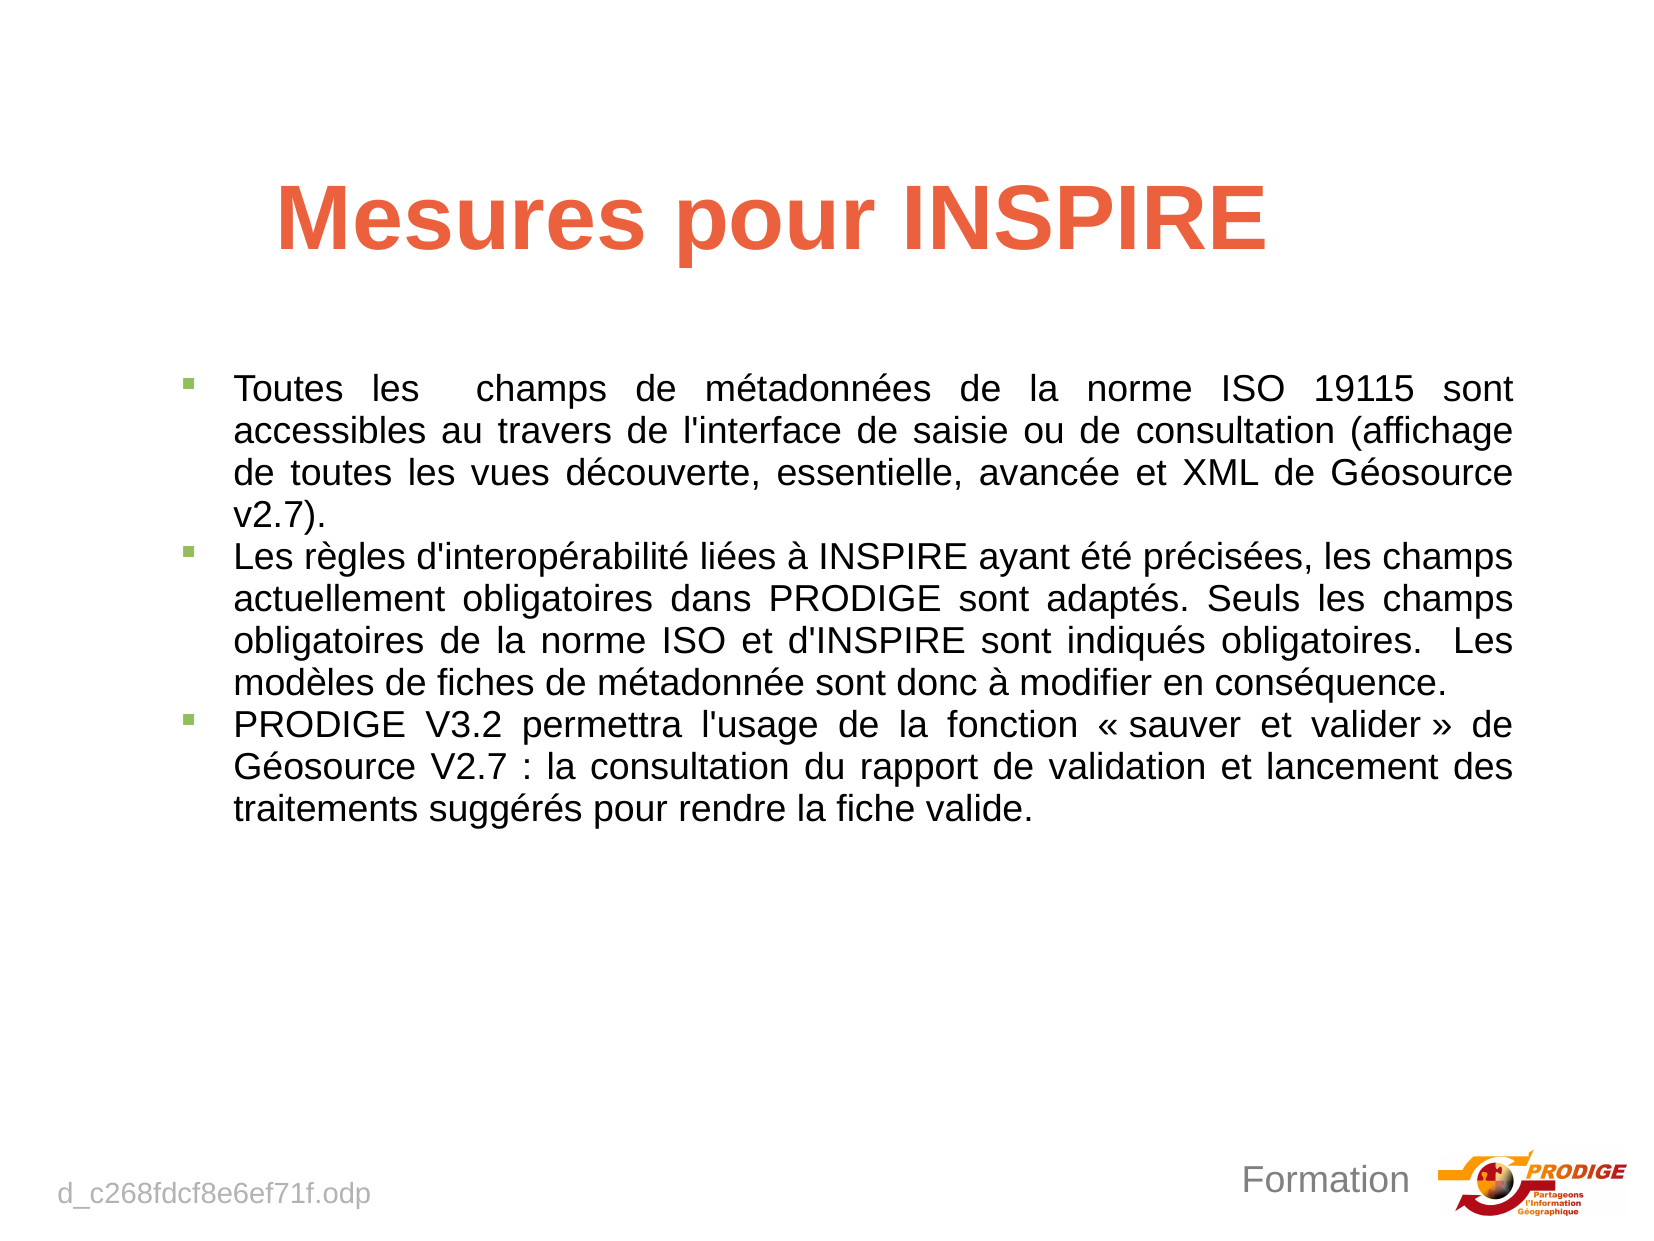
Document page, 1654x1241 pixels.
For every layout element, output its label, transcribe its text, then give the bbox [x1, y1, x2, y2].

text_box Toutes les champs de métadonnées de la norme ISO 19115 sont accessibles au travers de l'interface de saisie ou de consultation (affichage de toutes les vues découverte, essentielle, avancée et XML de Géosource v2.7). Les règles d'interopérabilité liées à INSPIRE ayant été précisées, les champs actuellement obligatoires dans PRODIGE sont adaptés. Seuls les champs obligatoires de la norme ISO et d'INSPIRE sont indiqués obligatoires. Les modèles de fiches de métadonnée sont donc à modifier en conséquence. PRODIGE V3.2 permettra l'usage de la fonction « sauver et valider » de Géosource V2.7 : la consultation du rapport de validation et lancement des traitements suggérés pour rendre la fiche valide. [147, 360, 1529, 1157]
title Mesures pour INSPIRE [88, 114, 1534, 322]
picture [1438, 1145, 1627, 1216]
